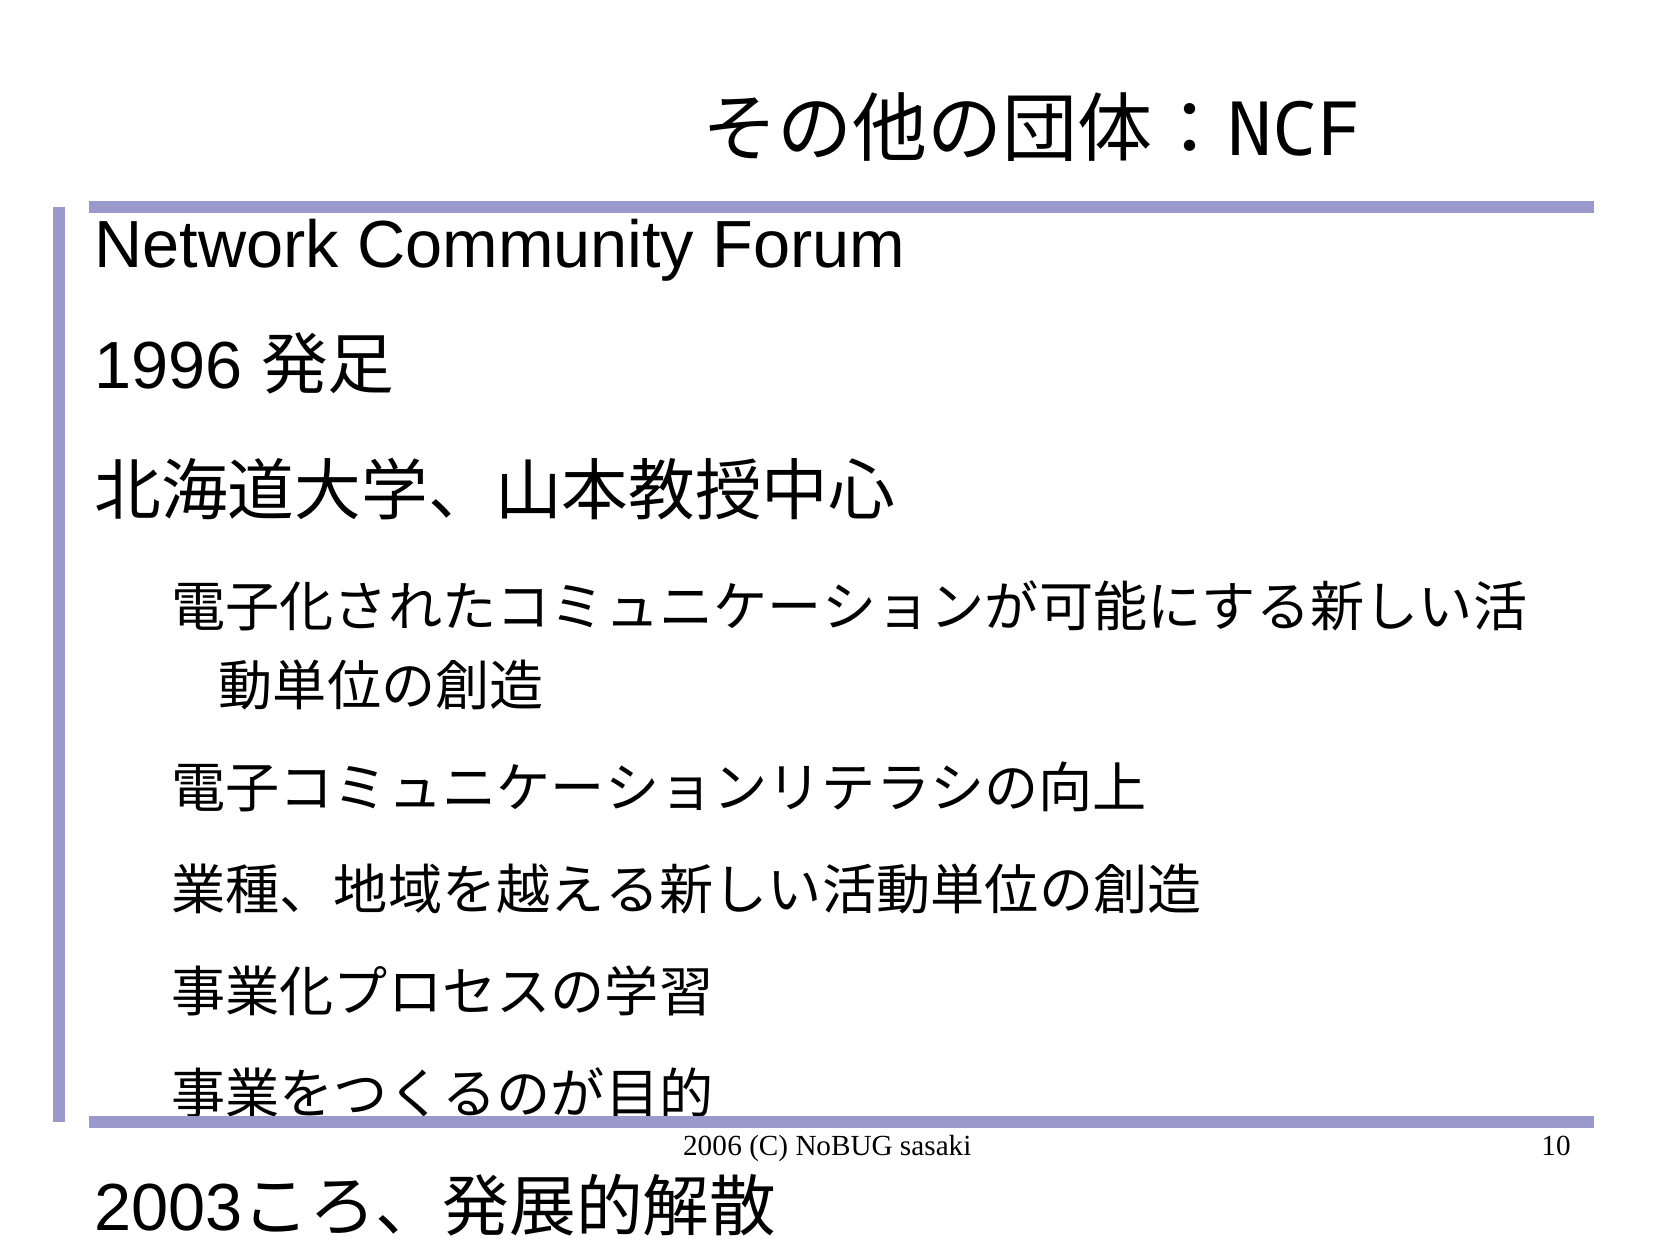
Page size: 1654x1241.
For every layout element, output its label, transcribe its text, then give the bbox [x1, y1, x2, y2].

list Network Community Forum 1996 発足 北海道大学、山本教授中心 電子化されたコミュニケーションが可能にする新しい活動単位の創造 電子コミュニケーションリテラシの向上 業種、地域を越える新しい活動単位の創造 事業化プロセスの学習 事業をつくるのが目的 2003ころ、発展的解散 [76, 206, 1565, 1123]
title その他の団体：NCF [501, 59, 1563, 187]
